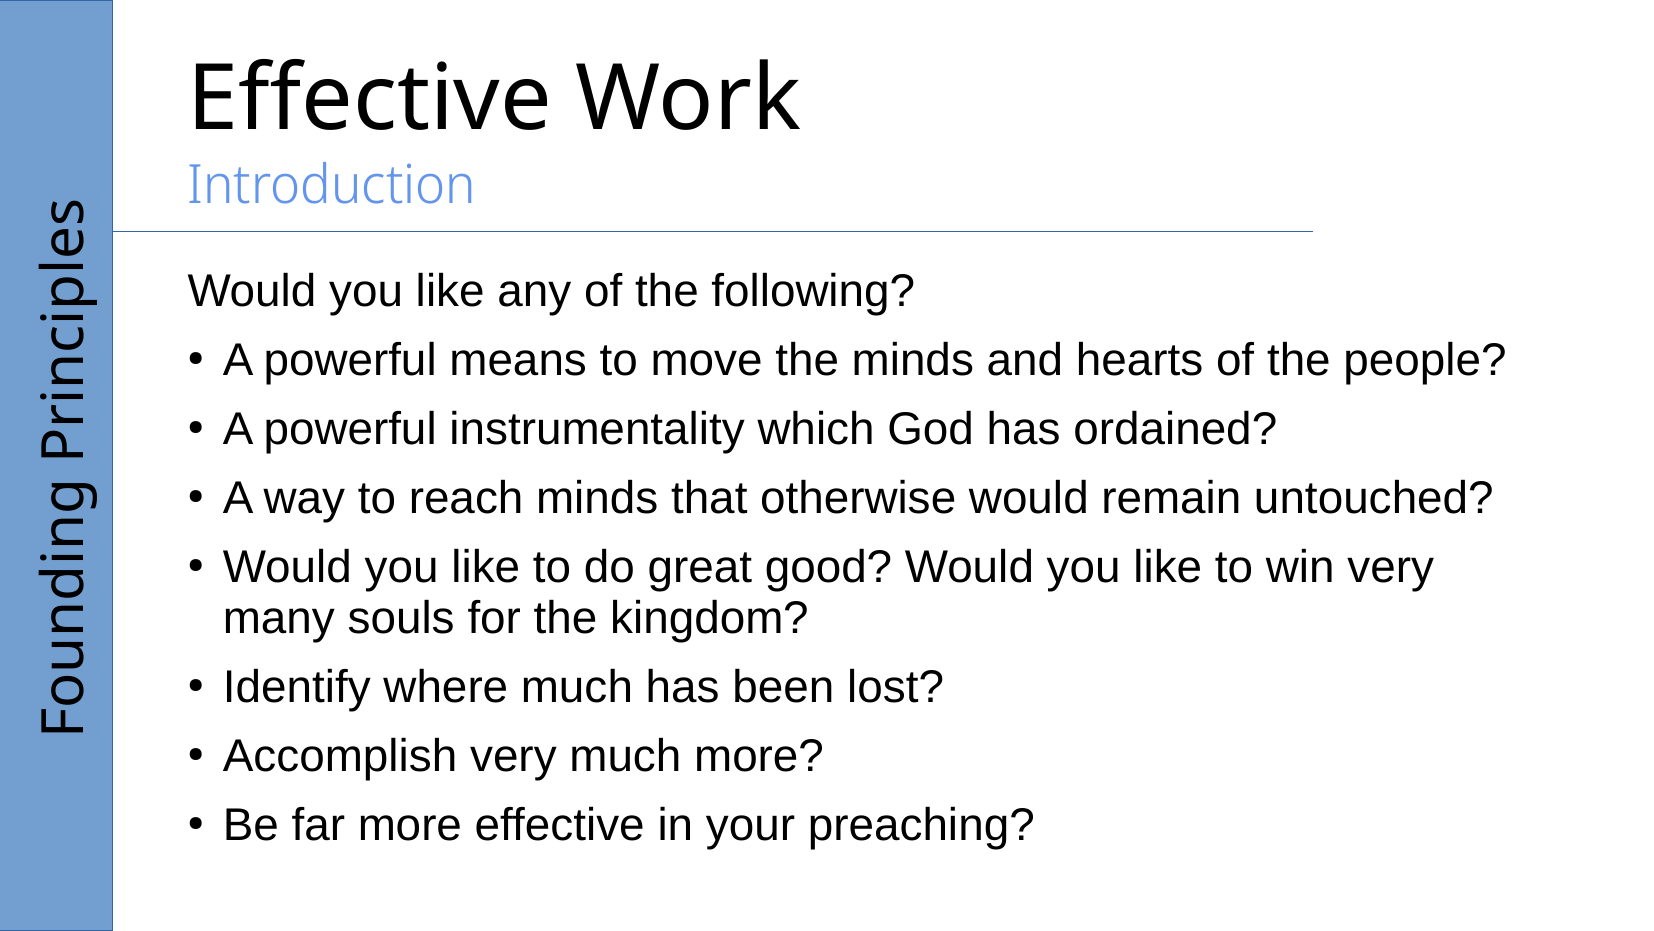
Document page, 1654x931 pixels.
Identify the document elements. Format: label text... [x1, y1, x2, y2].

title Effective Work [187, 33, 1571, 125]
title Introduction [187, 125, 1571, 239]
text_box Founding Principles [13, 37, 105, 901]
text_box [0, 0, 113, 931]
subtitle Would you like any of the following? A powerful means to move the minds and hearts of the people? A powerful instrumentality which God has ordained? A way to reach minds that otherwise would remain untouched? Would you like to do great good? Would you like to win very many souls for the kingdom? Identify where much has been lost? Accomplish very much more? Be far more effective in your preaching? [187, 264, 1538, 851]
